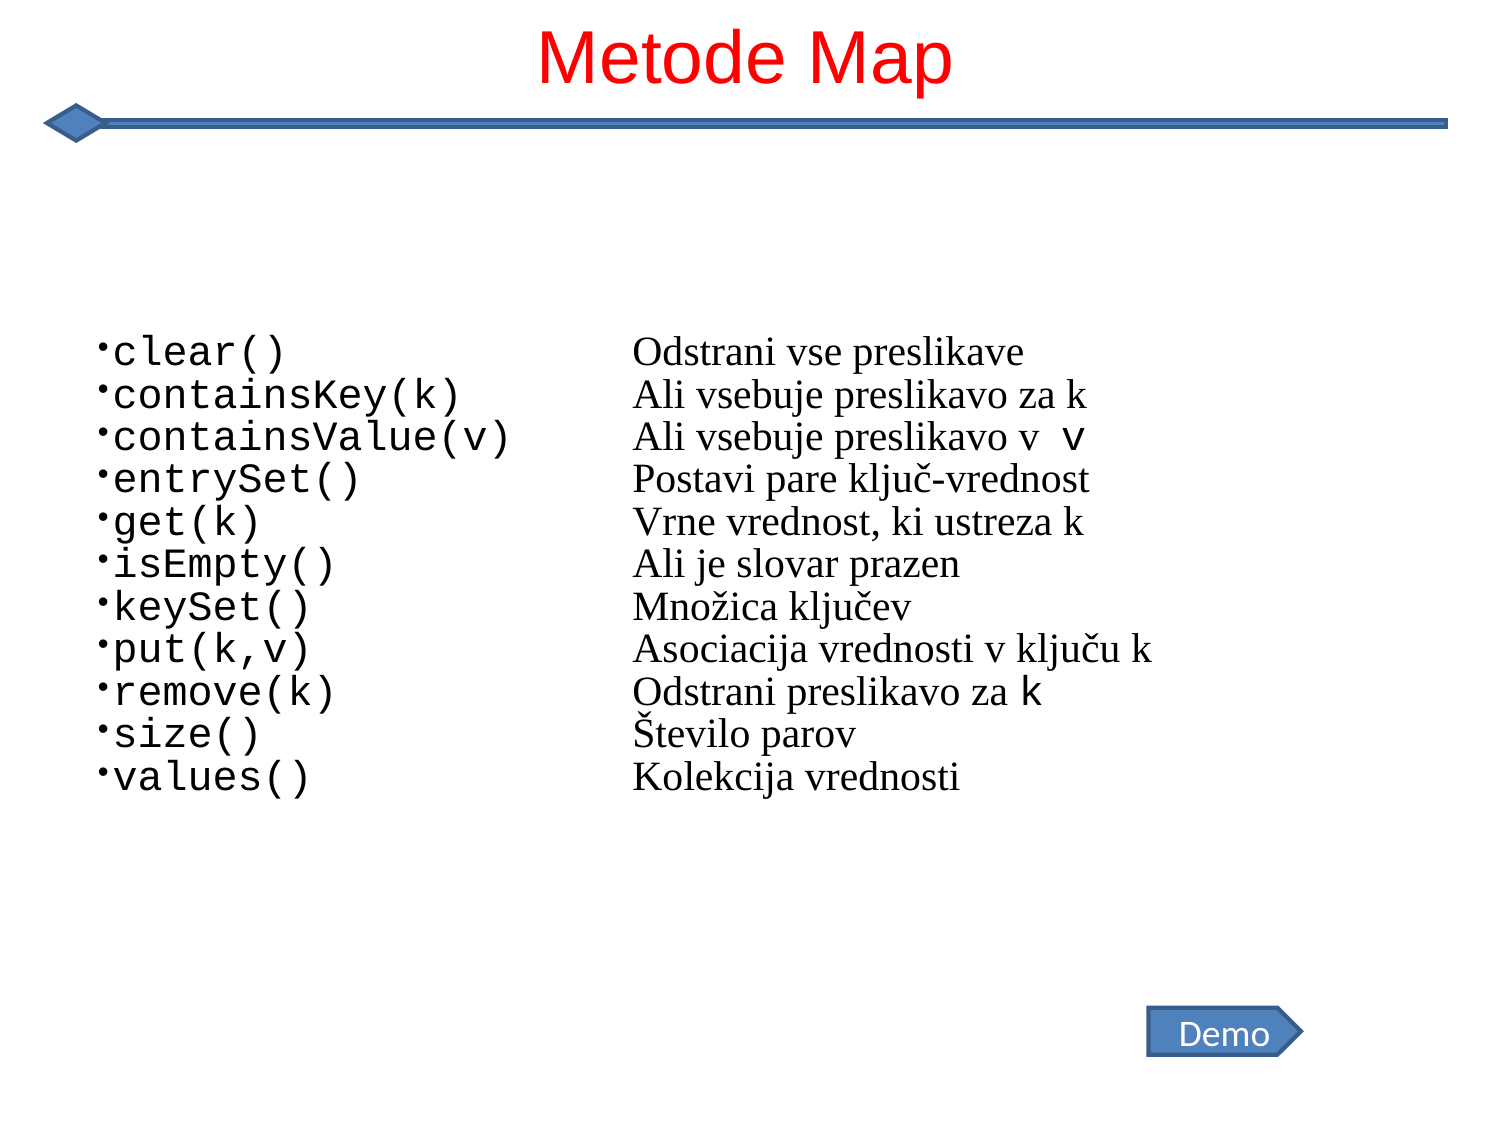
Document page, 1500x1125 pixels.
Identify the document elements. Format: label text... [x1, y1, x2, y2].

title Metode Map [70, 0, 1421, 108]
text_box clear() Odstrani vse preslikave containsKey(k) Ali vsebuje preslikavo za k containsValue(v) Ali vsebuje preslikavo v v entrySet() Postavi pare ključ-vrednost get(k) Vrne vrednost, ki ustreza k isEmpty() Ali je slovar prazen keySet() Množica ključev put(k,v) Asociacija vrednosti v ključu k remove(k) Odstrani preslikavo za k size() Število parov values() Kolekcija vrednosti [93, 210, 1410, 920]
text_box Demo [1148, 1007, 1301, 1055]
